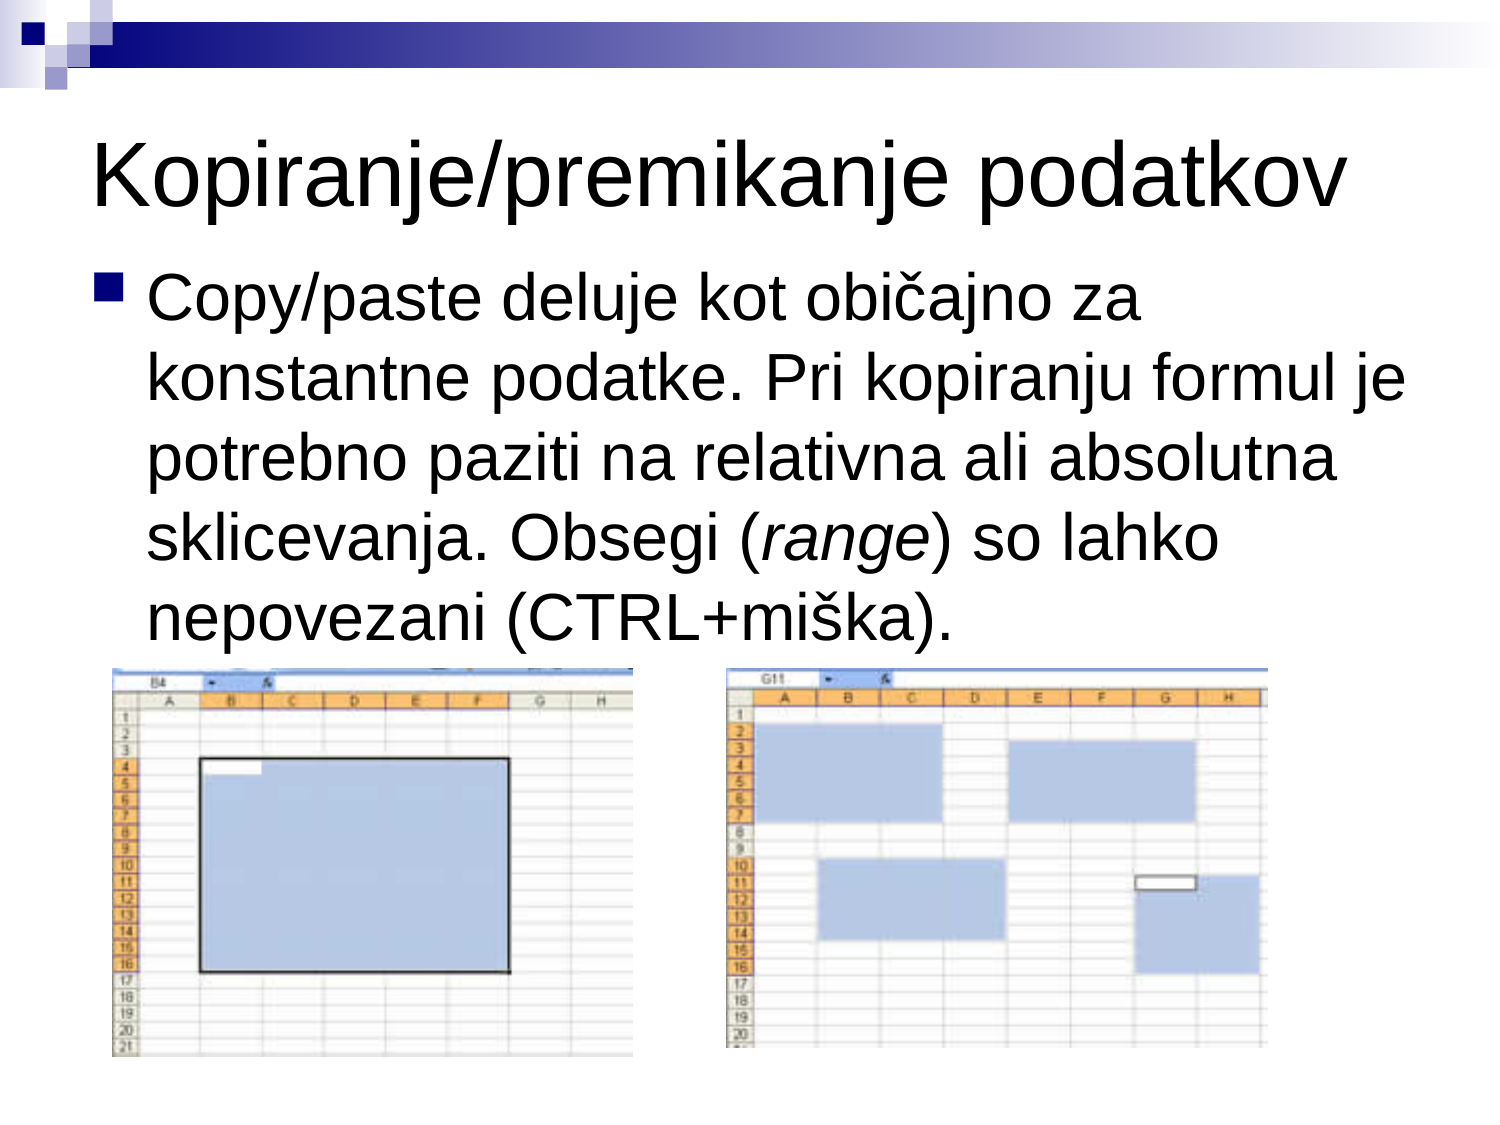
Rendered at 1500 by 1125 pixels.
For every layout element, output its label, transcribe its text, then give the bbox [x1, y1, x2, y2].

title Kopiranje/premikanje podatkov [75, 105, 1425, 235]
picture [112, 668, 633, 1057]
picture [726, 668, 1268, 1048]
list Copy/paste deluje kot običajno za konstantne podatke. Pri kopiranju formul je potrebno paziti na relativna ali absolutna sklicevanja. Obsegi (range) so lahko nepovezani (CTRL+miška). [75, 246, 1425, 1079]
